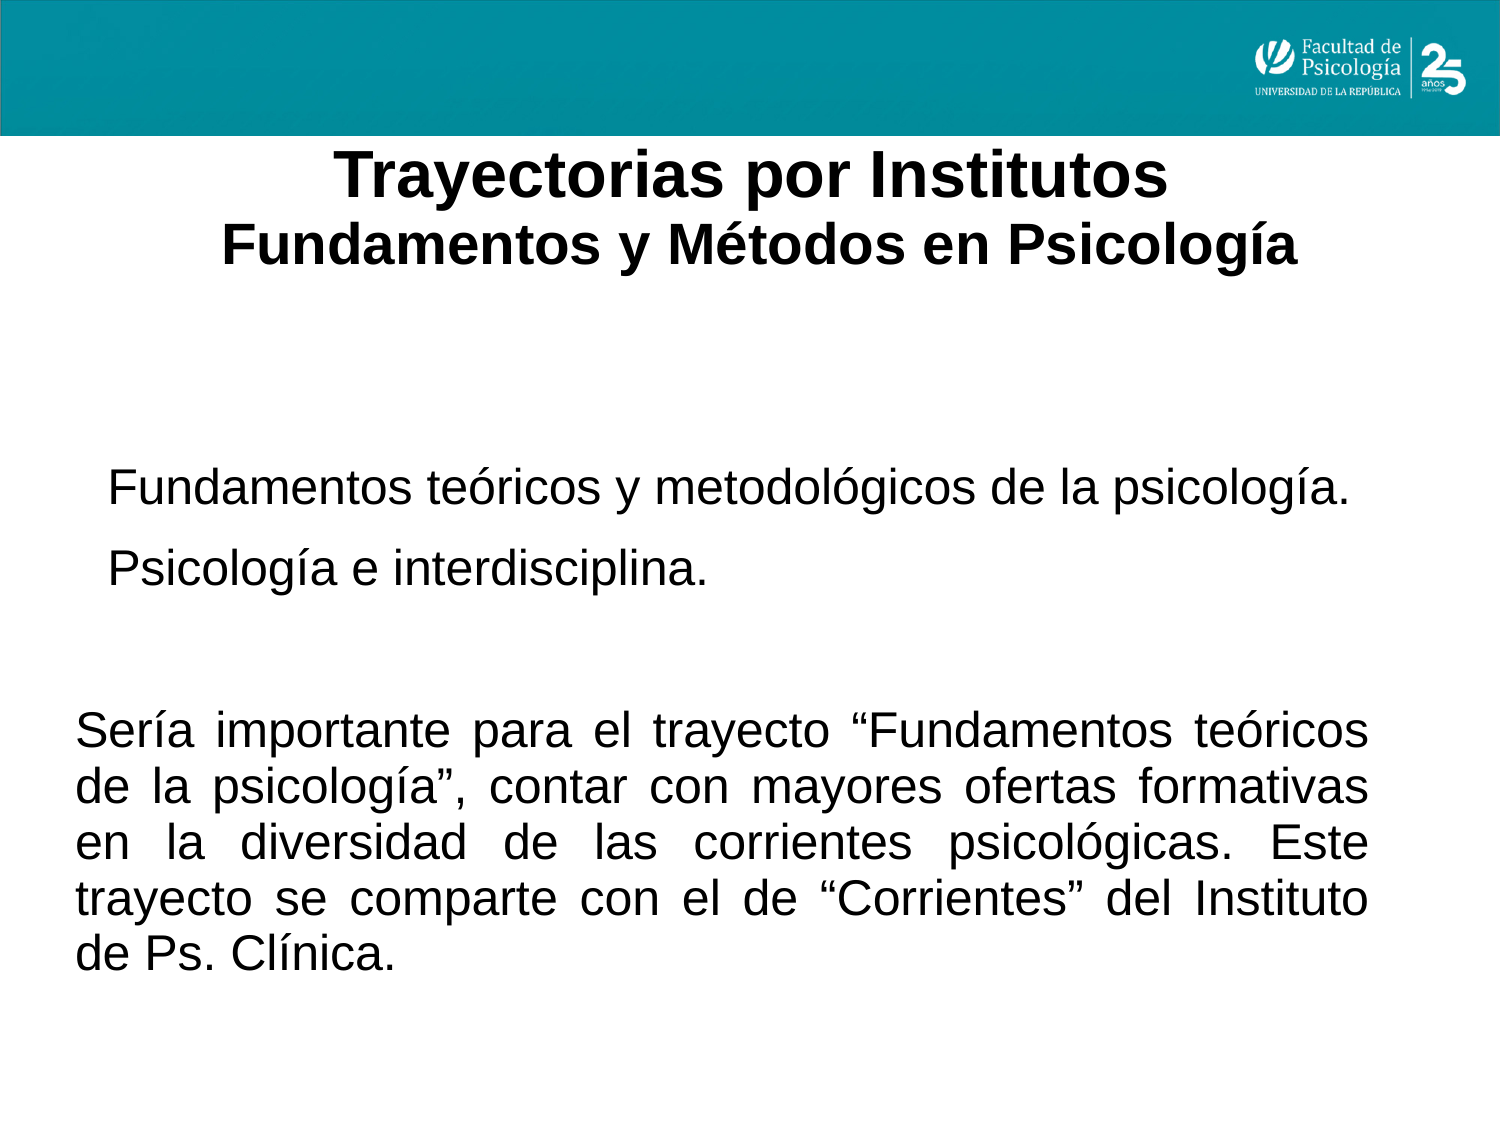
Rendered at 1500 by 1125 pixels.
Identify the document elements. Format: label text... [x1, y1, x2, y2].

list Fundamentos teóricos y metodológicos de la psicología. Psicología e interdisciplina. Sería importante para el trayecto “Fundamentos teóricos de la psicología”, contar con mayores ofertas formativas en la diversidad de las corrientes psicológicas. Este trayecto se comparte con el de “Corrientes” del Instituto de Ps. Clínica. [75, 377, 1371, 1028]
title Trayectorias por Institutos Fundamentos y Métodos en Psicología [75, 72, 1430, 343]
picture [0, 0, 1500, 136]
